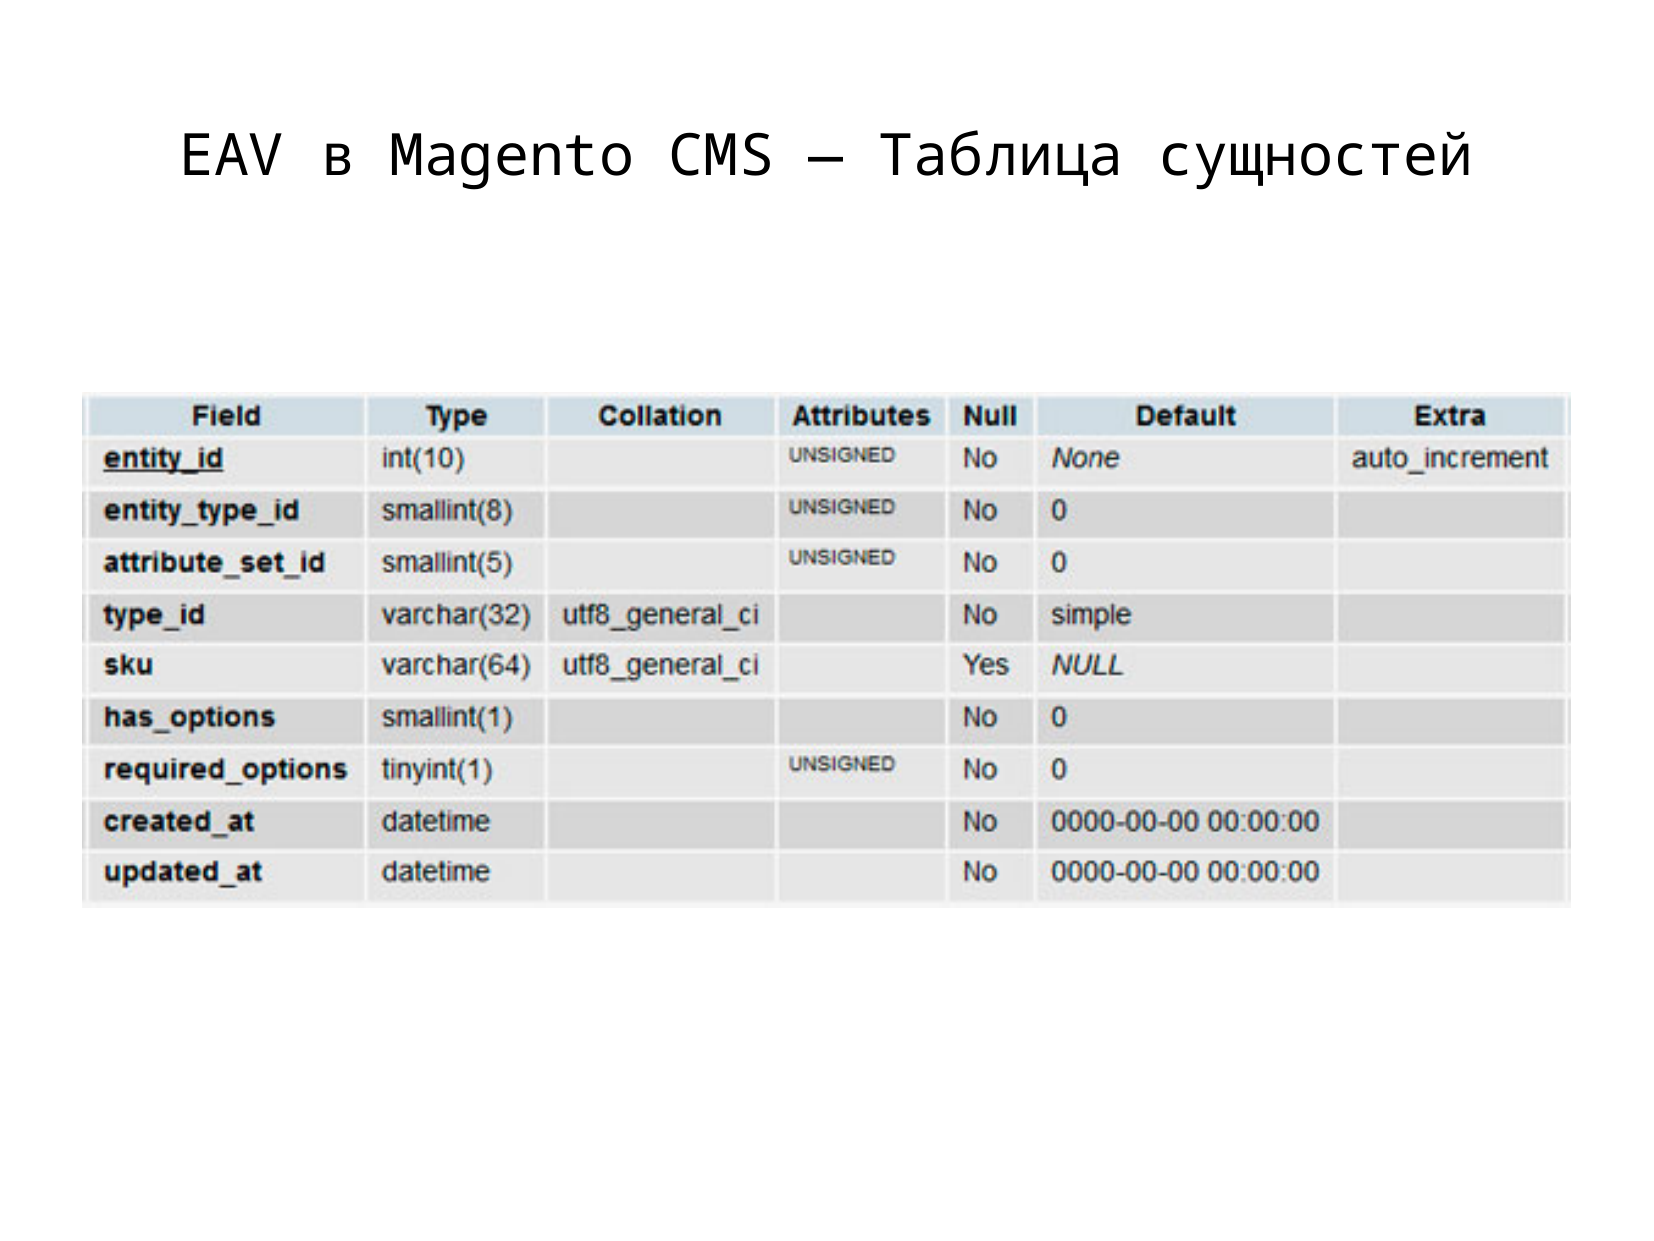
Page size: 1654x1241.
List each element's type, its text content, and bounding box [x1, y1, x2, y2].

picture [82, 392, 1571, 908]
title EAV в Magento CMS — Таблица сущностей [82, 49, 1571, 257]
